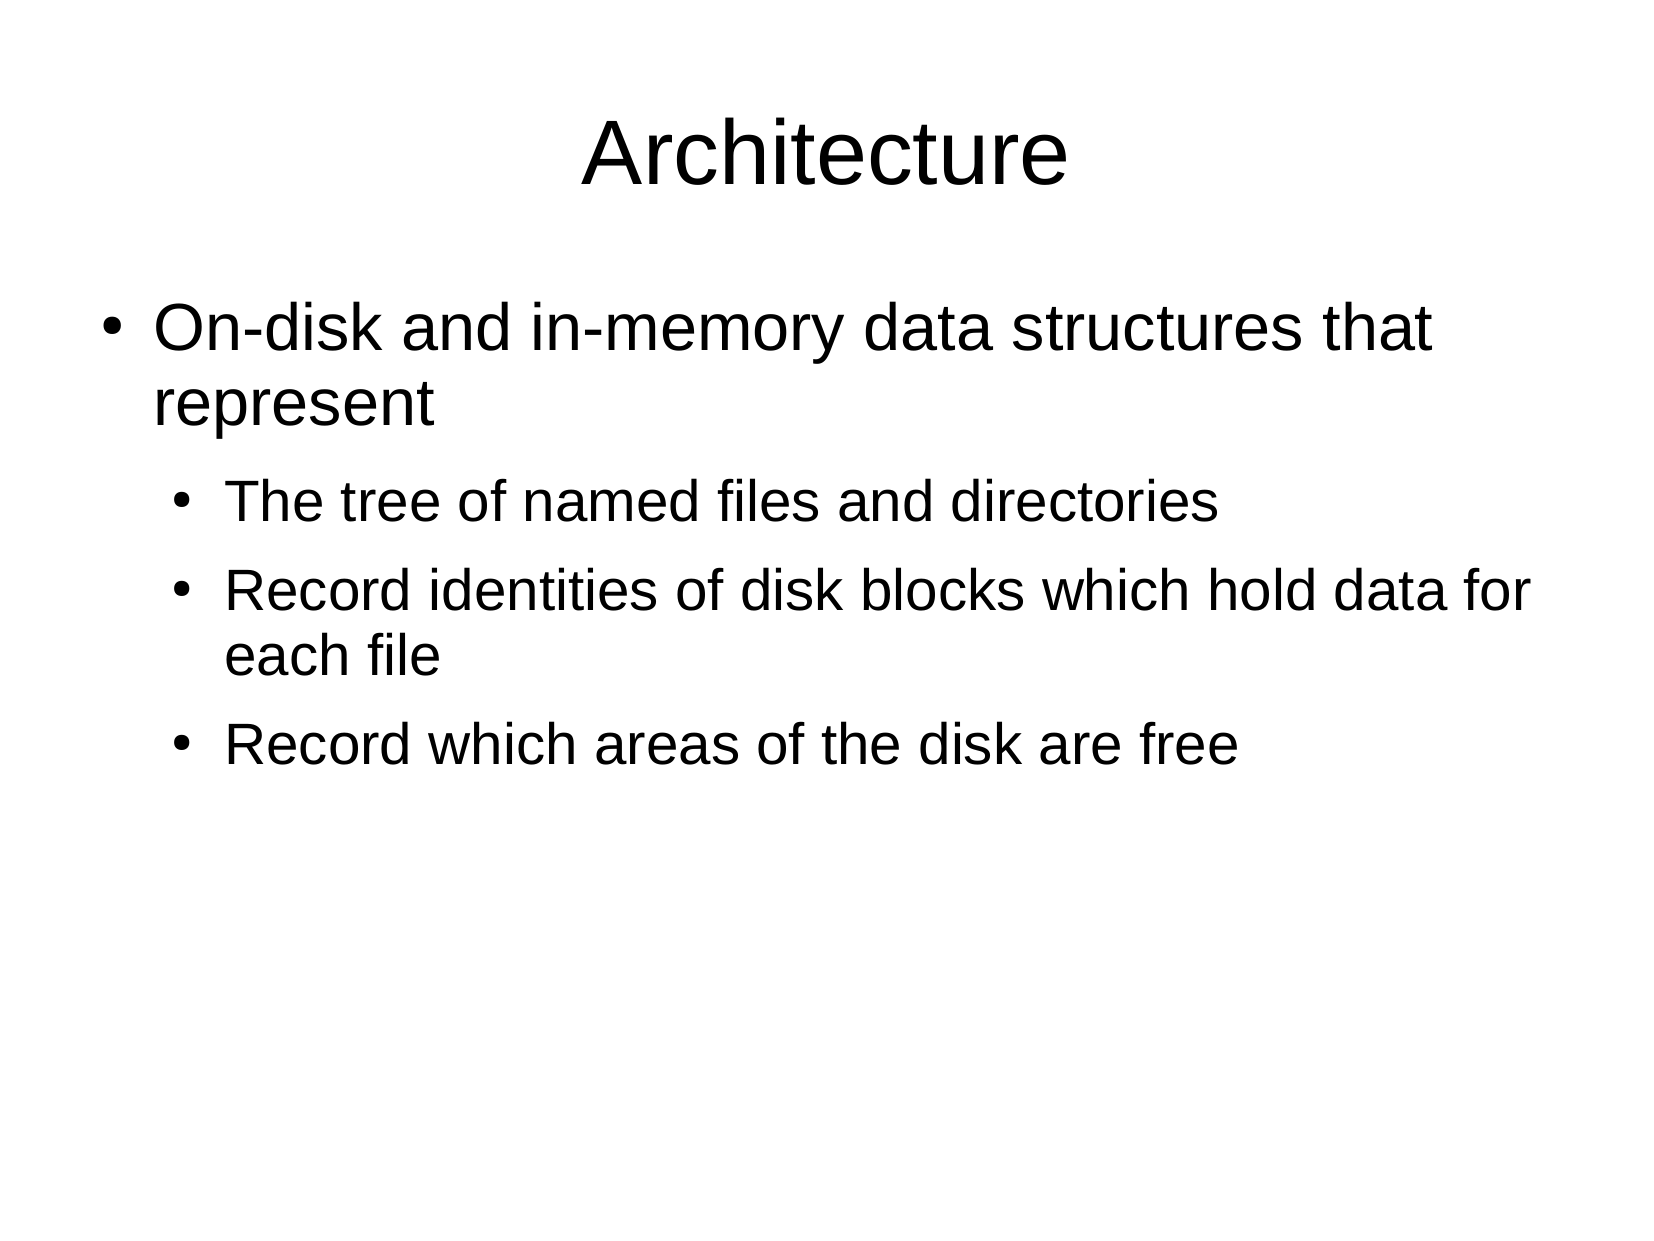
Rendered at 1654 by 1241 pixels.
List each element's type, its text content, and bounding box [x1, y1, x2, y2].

title Architecture [82, 49, 1571, 257]
list On-disk and in-memory data structures that represent The tree of named files and directories Record identities of disk blocks which hold data for each file Record which areas of the disk are free [82, 290, 1571, 1010]
